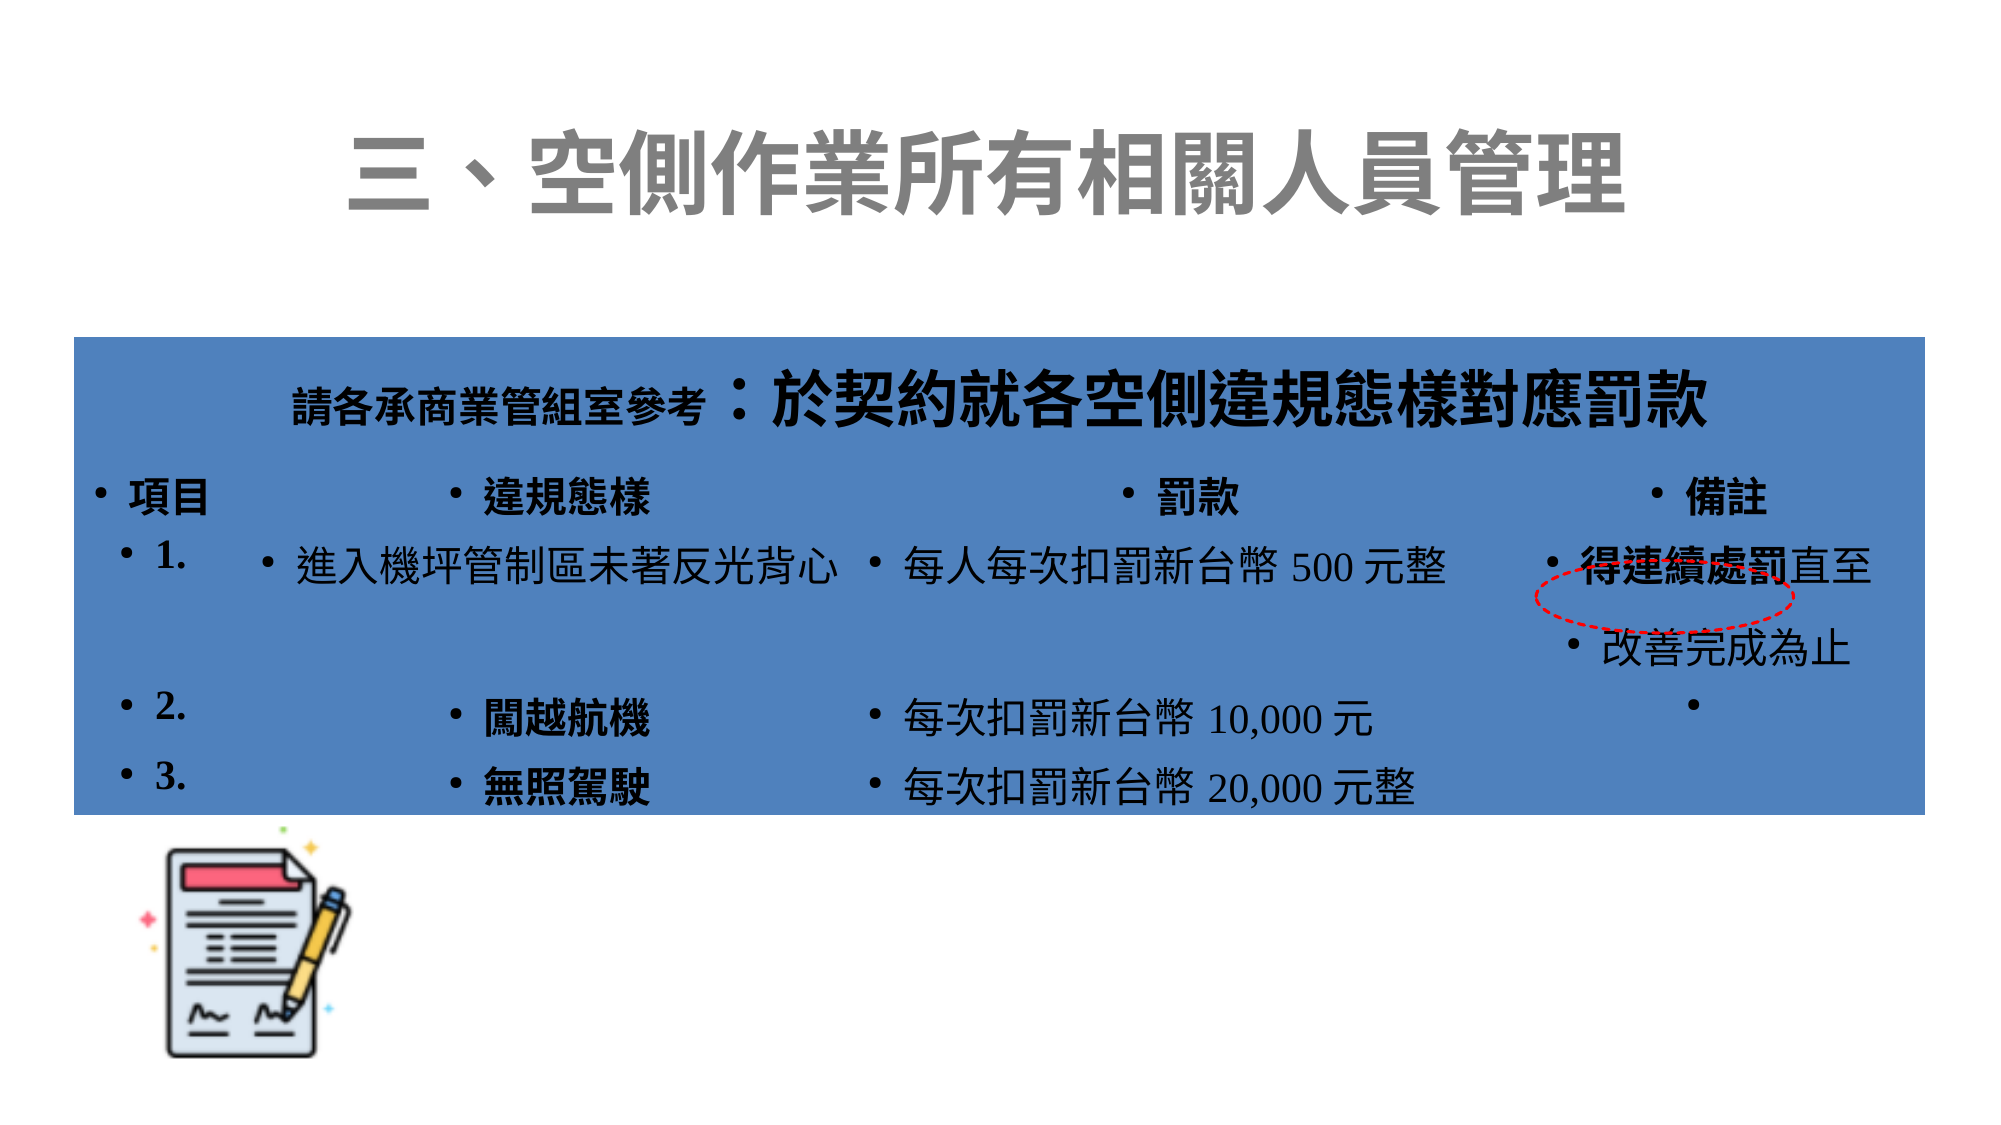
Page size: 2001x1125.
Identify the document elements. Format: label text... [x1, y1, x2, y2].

table_header 請各承商業管組室參考：於契約就各空側違規態樣對應罰款 [74, 337, 1925, 455]
table_cell 闖越航機 [231, 676, 868, 745]
table_cell 1. [74, 524, 231, 676]
table_cell [1493, 676, 1925, 745]
table_cell 無照駕駛 [231, 745, 868, 815]
table_cell 項目 [74, 455, 231, 524]
table_cell 備註 [1493, 455, 1925, 524]
table_cell 每人每次扣罰新台幣500元整 [868, 524, 1493, 676]
table_cell 3. [74, 745, 231, 815]
picture [87, 815, 393, 1068]
table_cell 2. [74, 676, 231, 745]
table_cell 每次扣罰新台幣10,000元 [868, 676, 1493, 745]
text_box 三、空側作業所有相關人員管理 [328, 108, 1672, 234]
table_cell 每次扣罰新台幣20,000元整 [868, 745, 1493, 815]
table_cell 罰款 [868, 455, 1493, 524]
table_cell 違規態樣 [231, 455, 868, 524]
table_cell 進入機坪管制區未著反光背心 [231, 524, 868, 676]
table_cell 得連續處罰直至 改善完成為止 [1493, 524, 1925, 676]
table_cell [1493, 745, 1925, 815]
